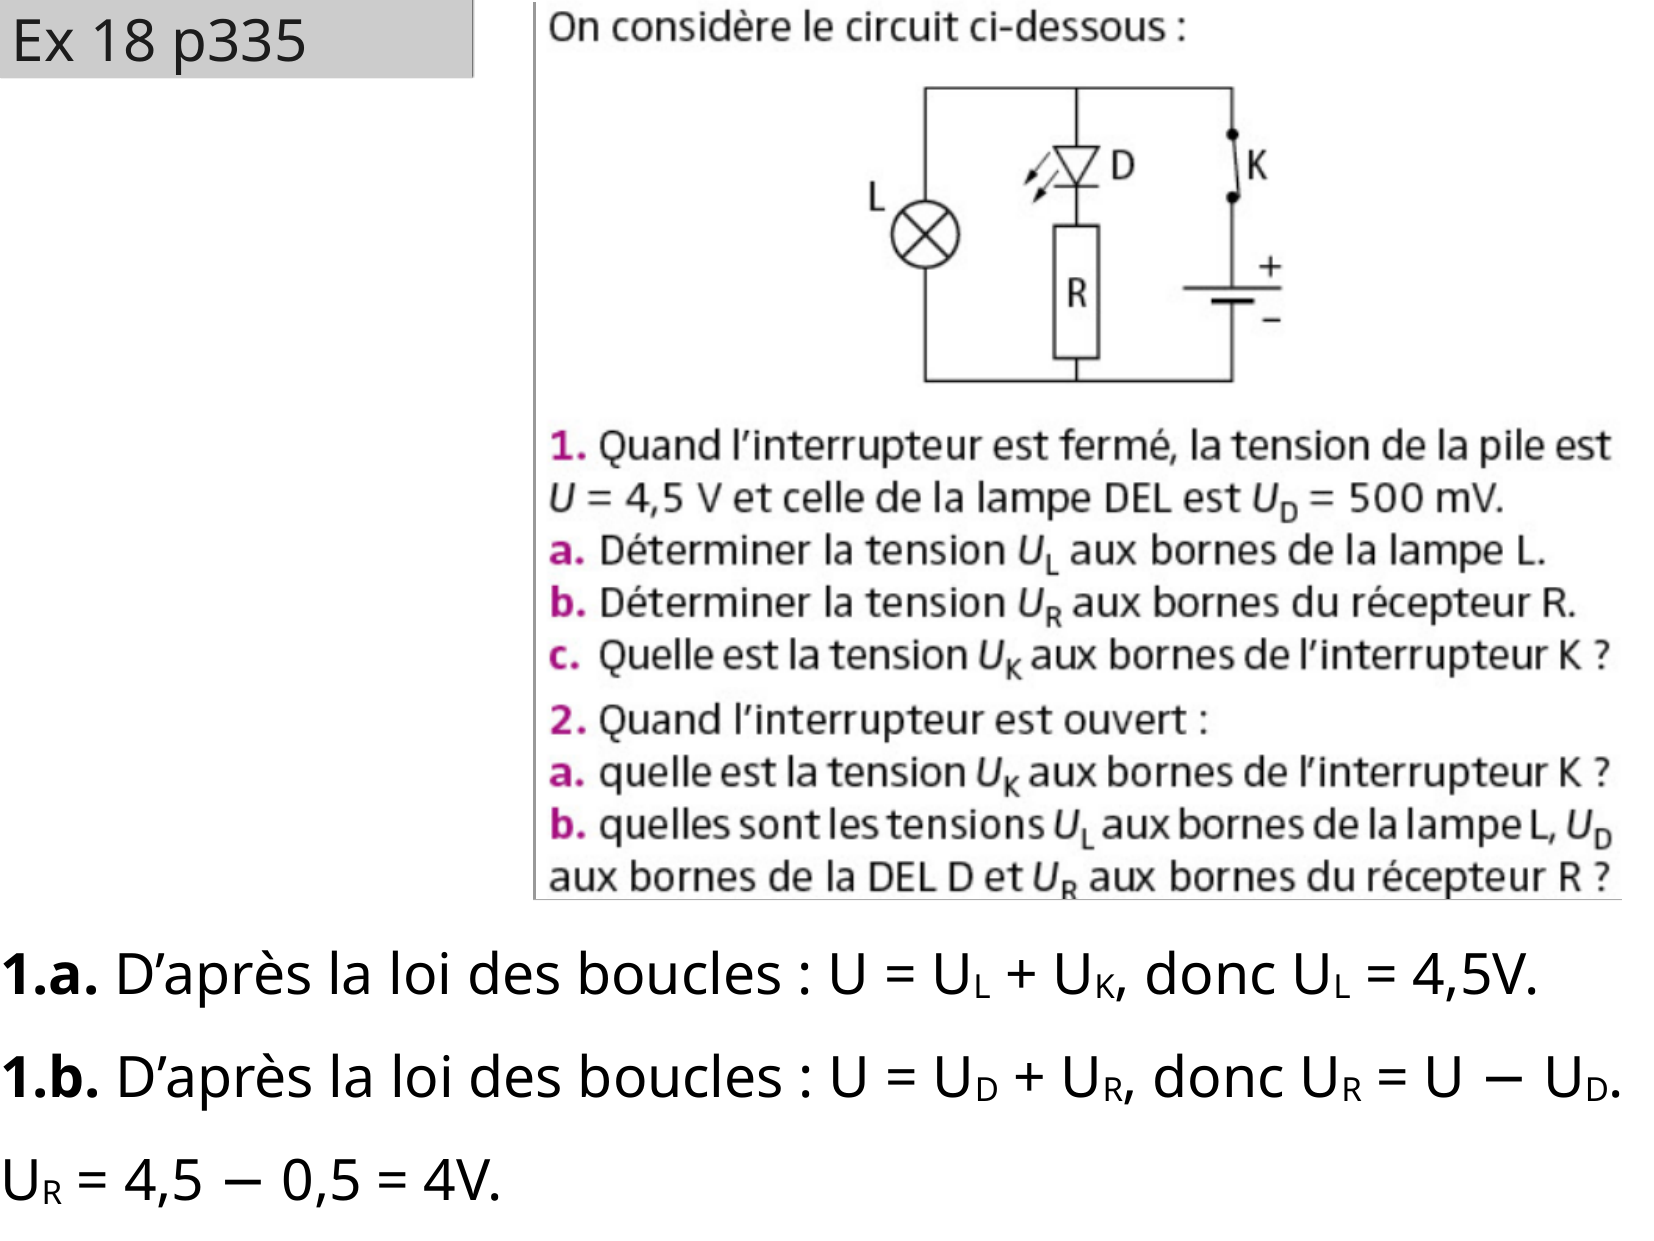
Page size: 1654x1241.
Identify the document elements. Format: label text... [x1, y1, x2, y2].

title Ex 18 p335 [0, 0, 473, 78]
picture [536, 0, 1625, 899]
list 1.a. D’après la loi des boucles : U = UL + UK, donc UL = 4,5V. 1.b. D’après la loi des boucles : U = UD + UR, donc UR = U − UD. UR = 4,5 − 0,5 = 4V. [0, 78, 1654, 1241]
